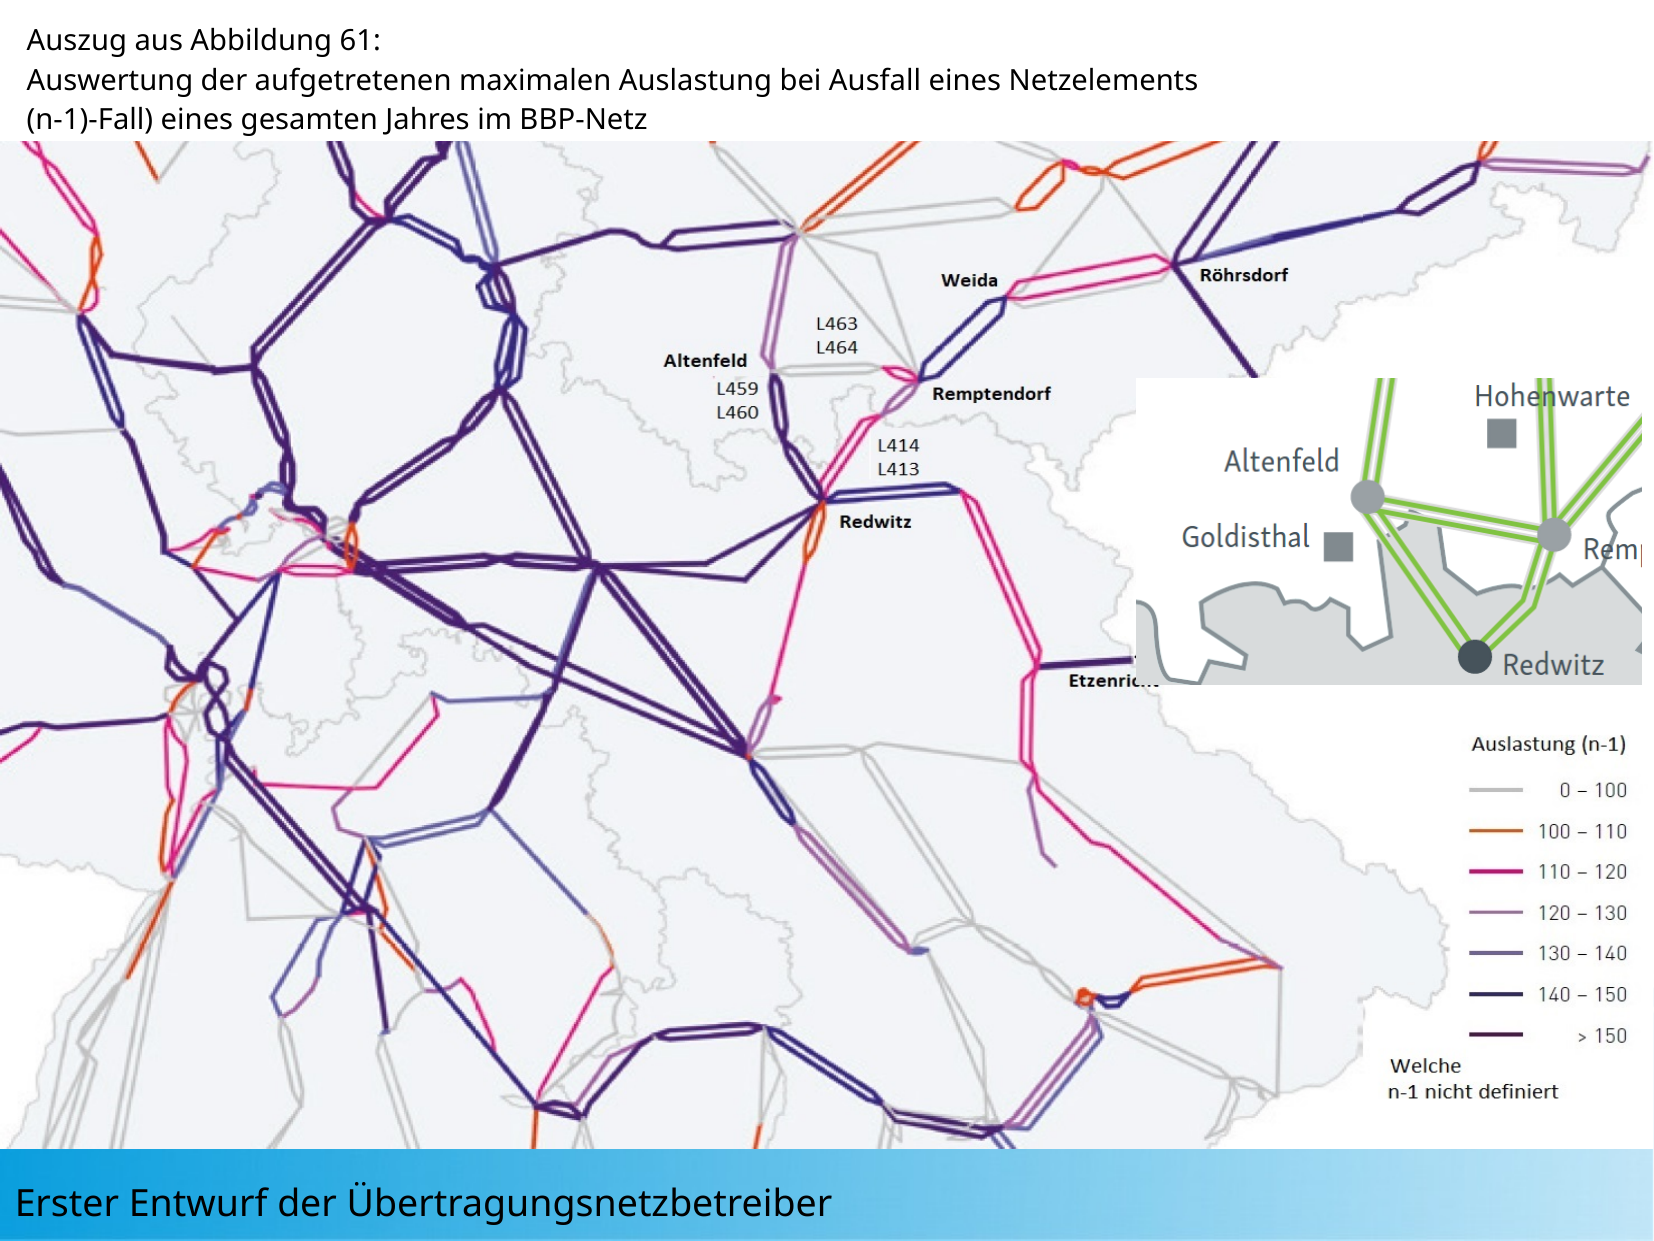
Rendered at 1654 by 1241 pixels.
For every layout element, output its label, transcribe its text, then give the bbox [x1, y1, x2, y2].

picture [0, 141, 1654, 1241]
text_box Auszug aus Abbildung 61: Auswertung der aufgetretenen maximalen Auslastung bei Ausfall eines Netzelements (n-1)-Fall) eines gesamten Jahres im BBP-Netz [11, 11, 1489, 141]
text_box Erster Entwurf der Übertragungsnetzbetreiber [0, 1169, 1300, 1241]
